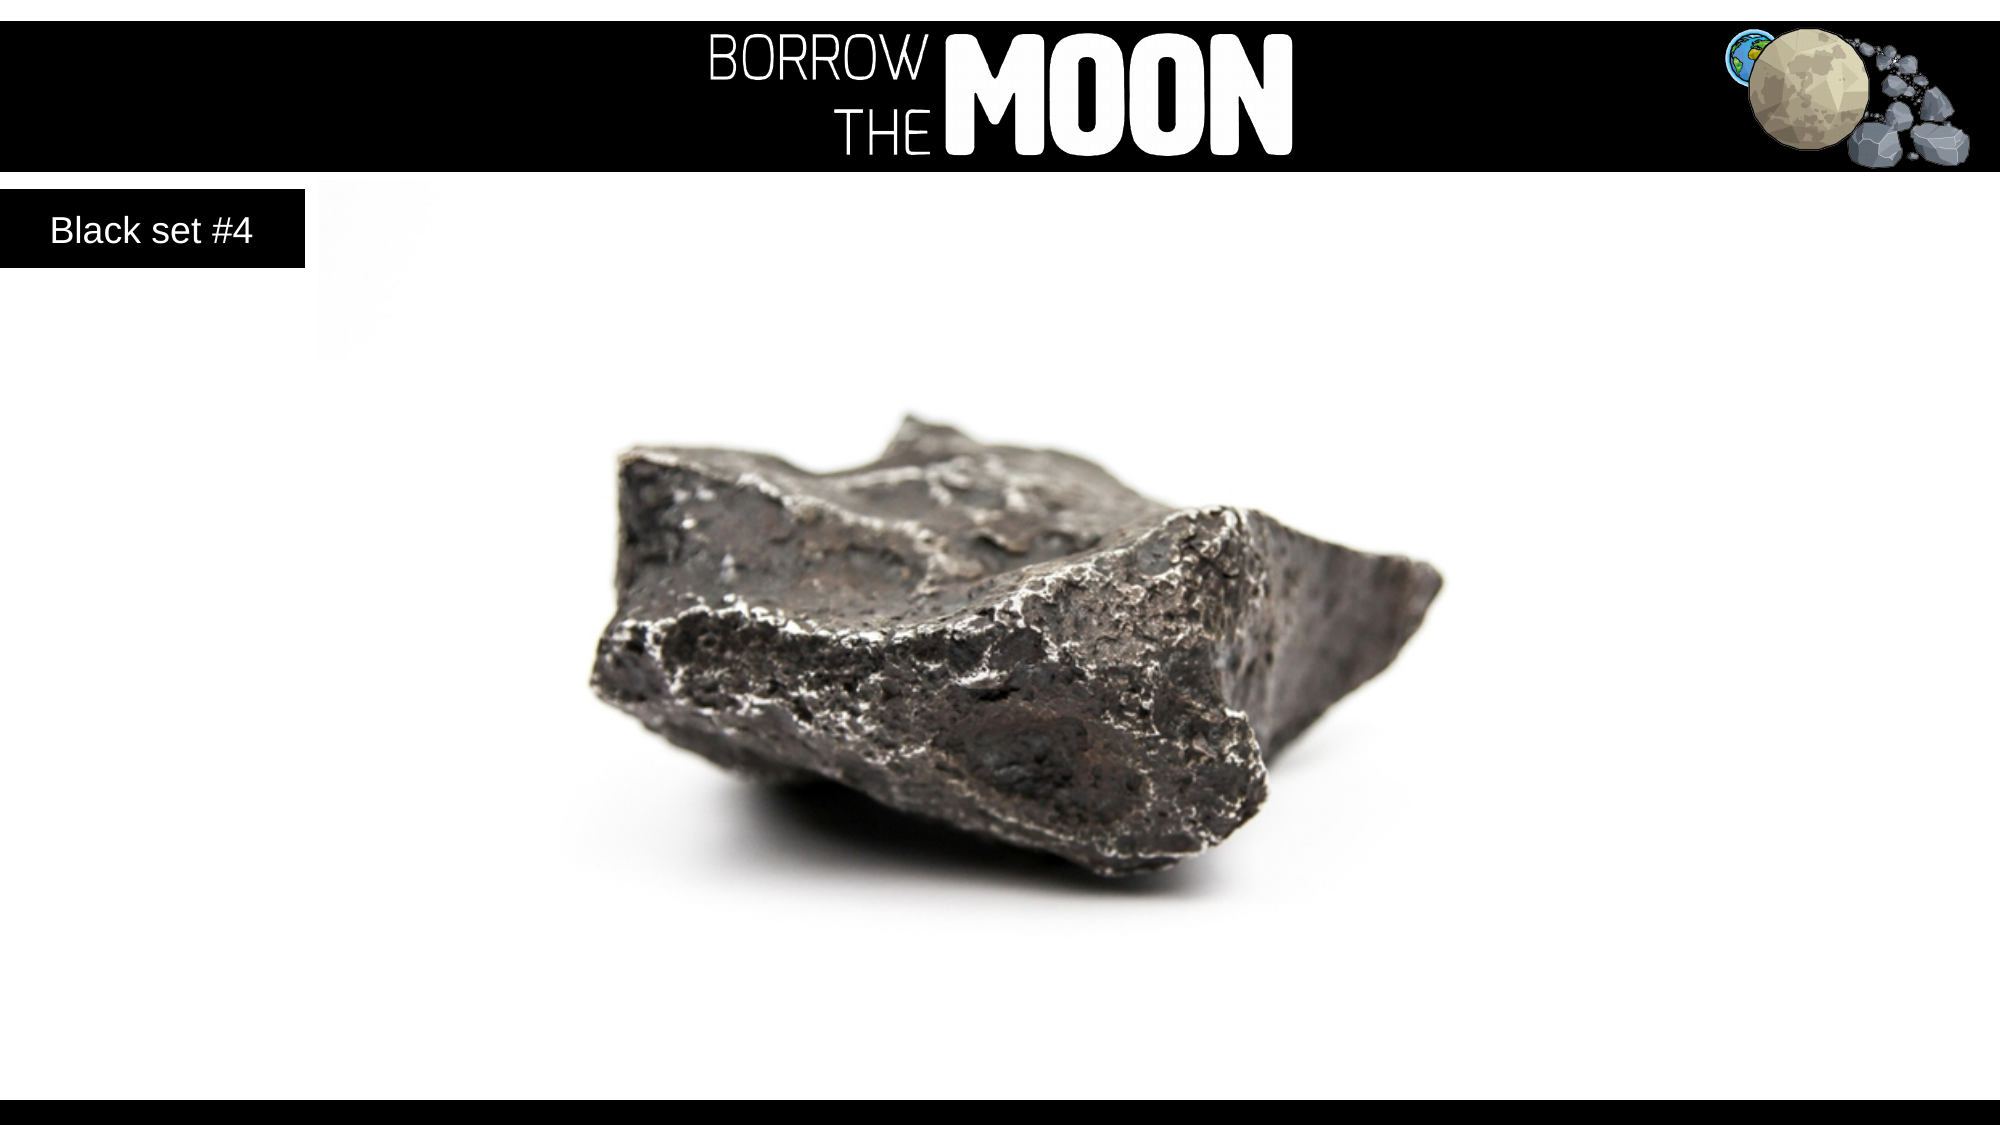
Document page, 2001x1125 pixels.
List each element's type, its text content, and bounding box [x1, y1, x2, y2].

text_box Black set #4 [0, 189, 305, 268]
picture [318, 180, 1682, 1090]
